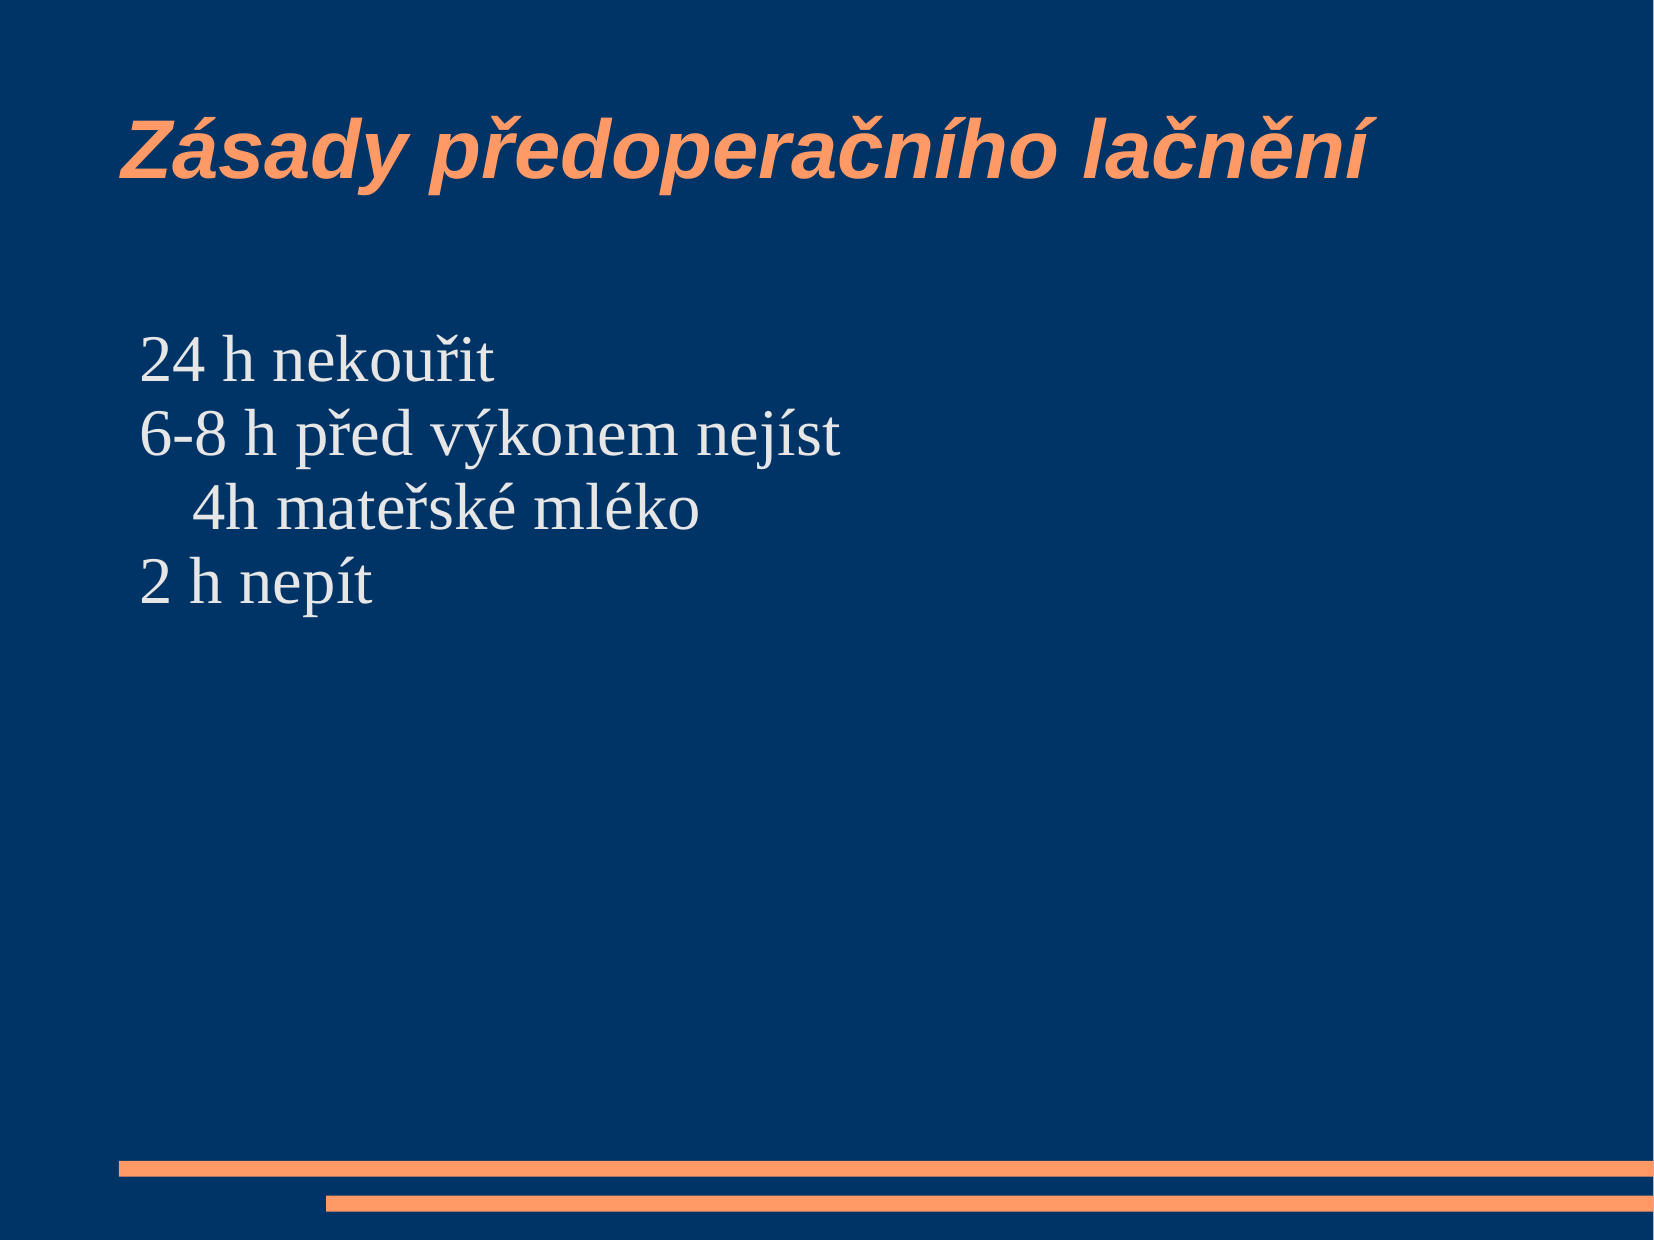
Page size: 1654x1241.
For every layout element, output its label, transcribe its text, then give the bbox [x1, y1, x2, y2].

list 24 h nekouřit 6-8 h před výkonem nejíst 4h mateřské mléko 2 h nepít [121, 322, 1561, 1132]
title Zásady předoperačního lačnění [121, 46, 1534, 254]
